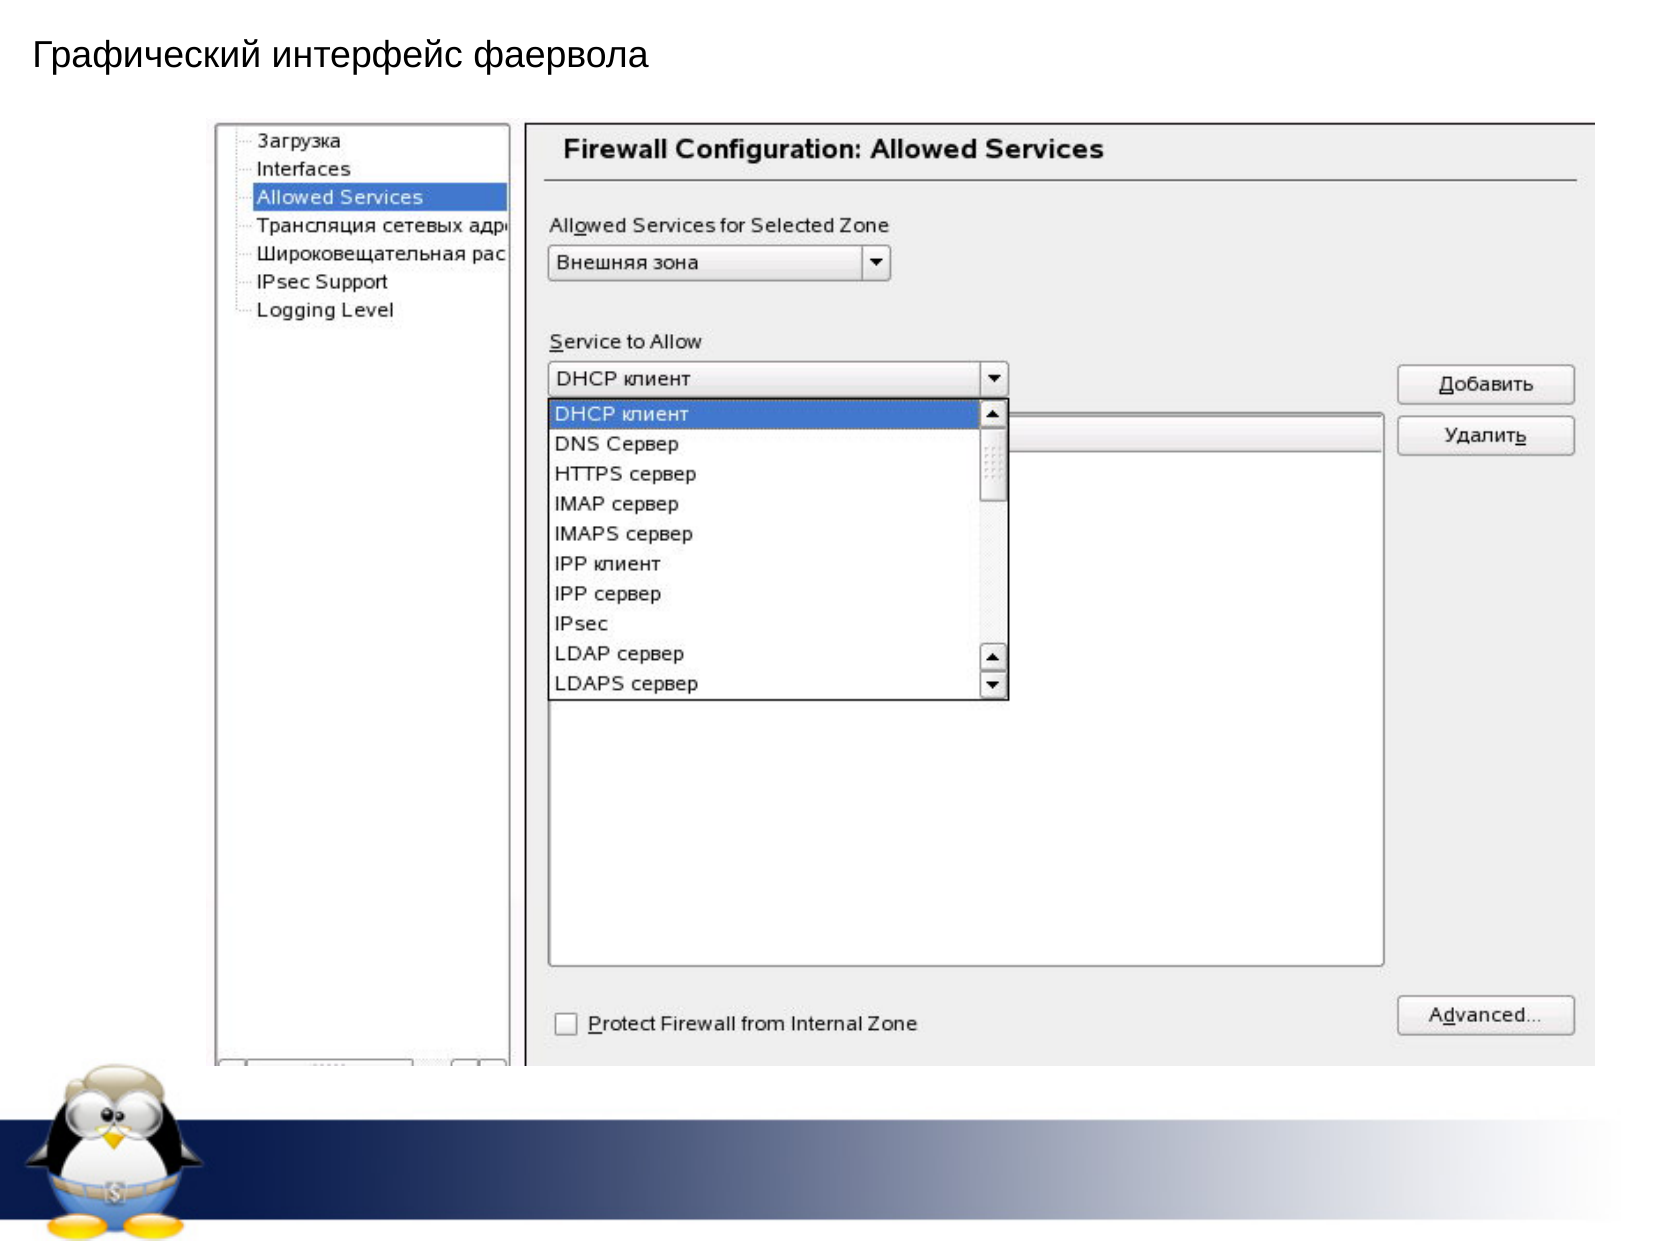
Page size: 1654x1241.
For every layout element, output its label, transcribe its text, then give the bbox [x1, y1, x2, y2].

picture [0, 118, 1654, 1241]
text_box Графический интерфейс фаервола [17, 25, 664, 83]
